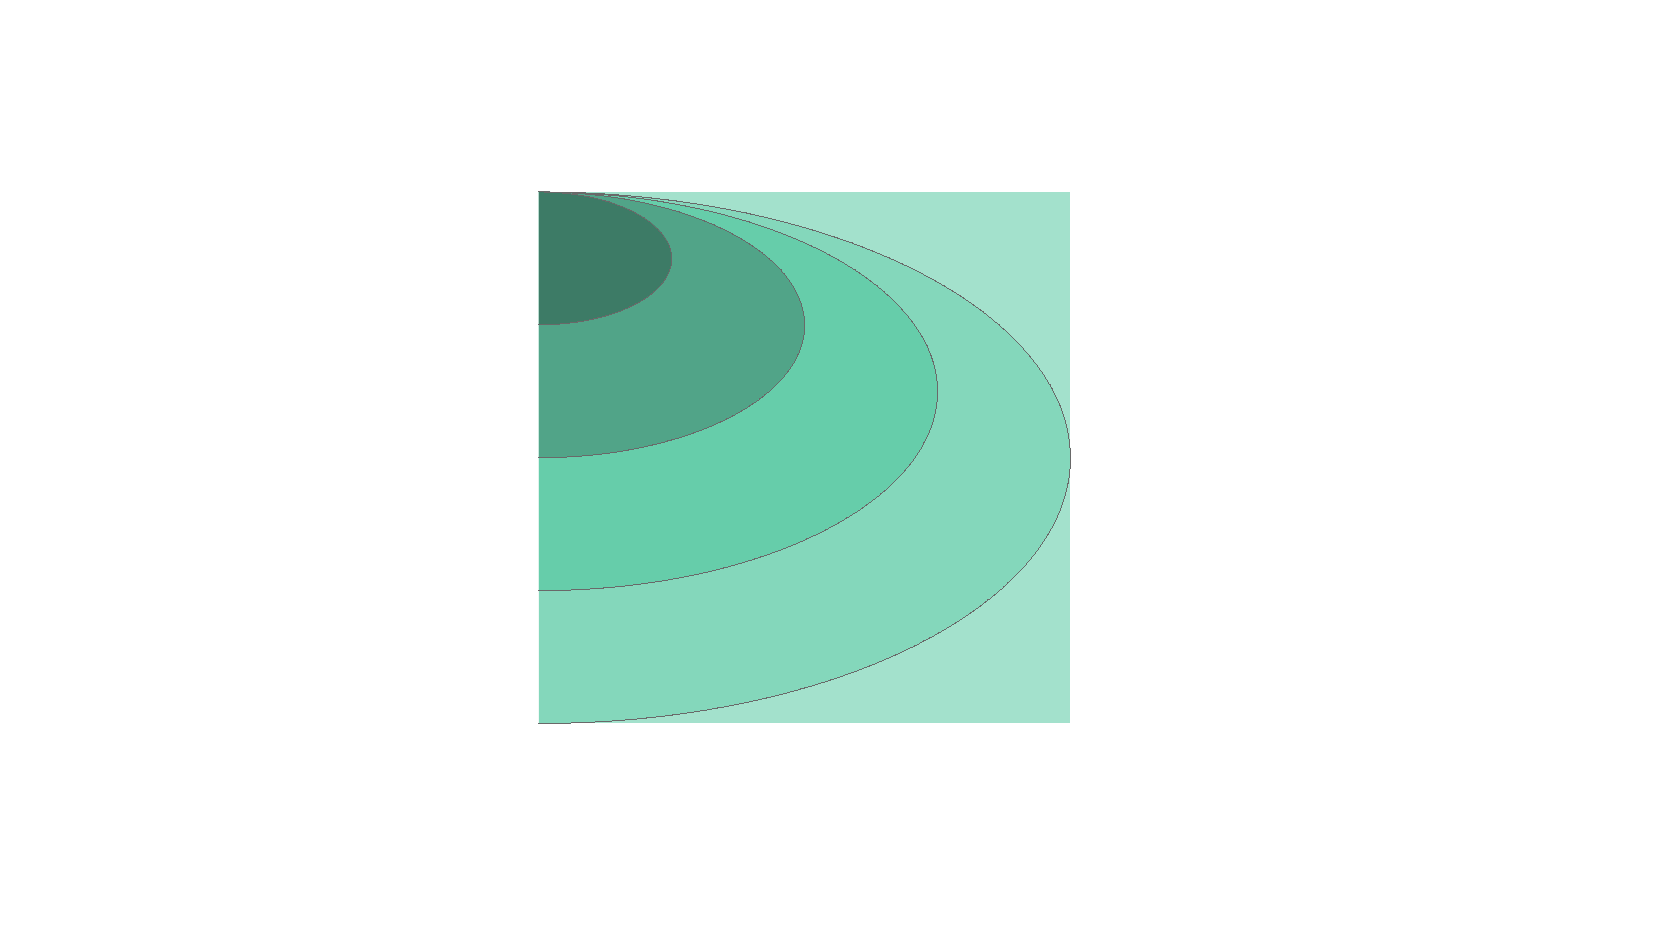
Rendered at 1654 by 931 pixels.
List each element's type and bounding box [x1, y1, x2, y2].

text_box [538, 191, 938, 591]
